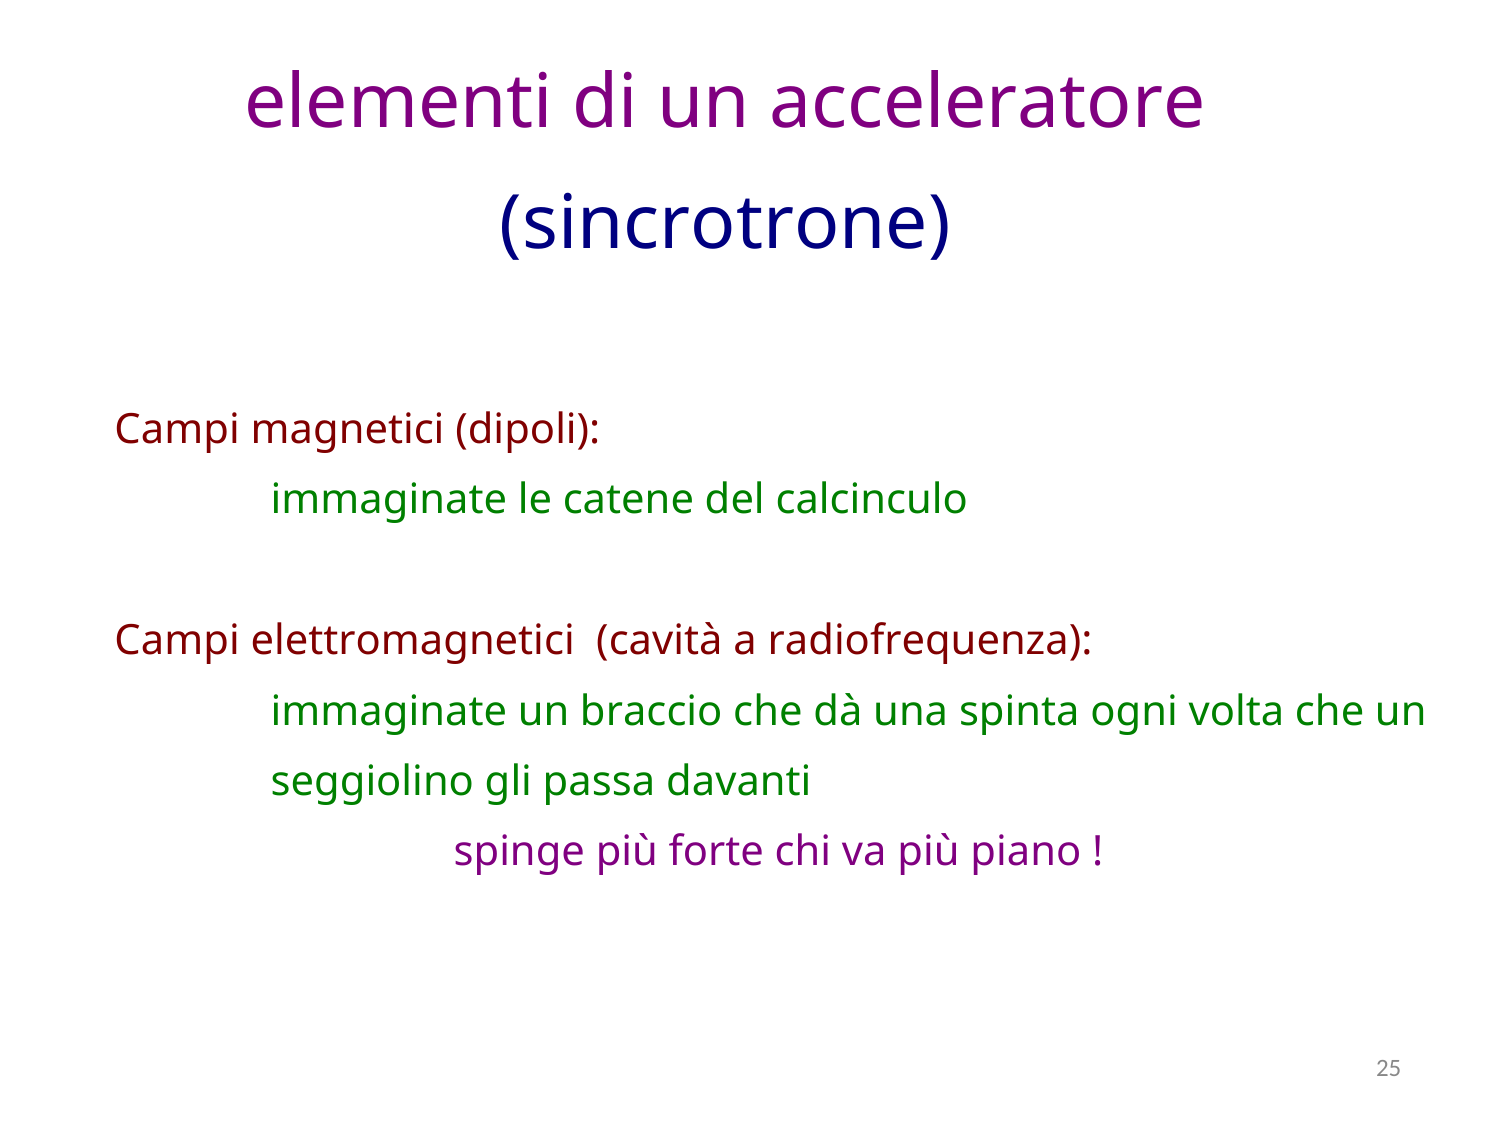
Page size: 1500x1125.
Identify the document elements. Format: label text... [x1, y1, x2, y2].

text_box Campi magnetici (dipoli): immaginate le catene del calcinculo Campi elettromagnetici (cavità a radiofrequenza): immaginate un braccio che dà una spinta ogni volta che un seggiolino gli passa davanti spinge più forte chi va più piano ! [35, 323, 1454, 997]
text_box <numero> [1074, 1042, 1417, 1095]
text_box elementi di un acceleratore (sincrotrone) [68, 0, 1382, 289]
